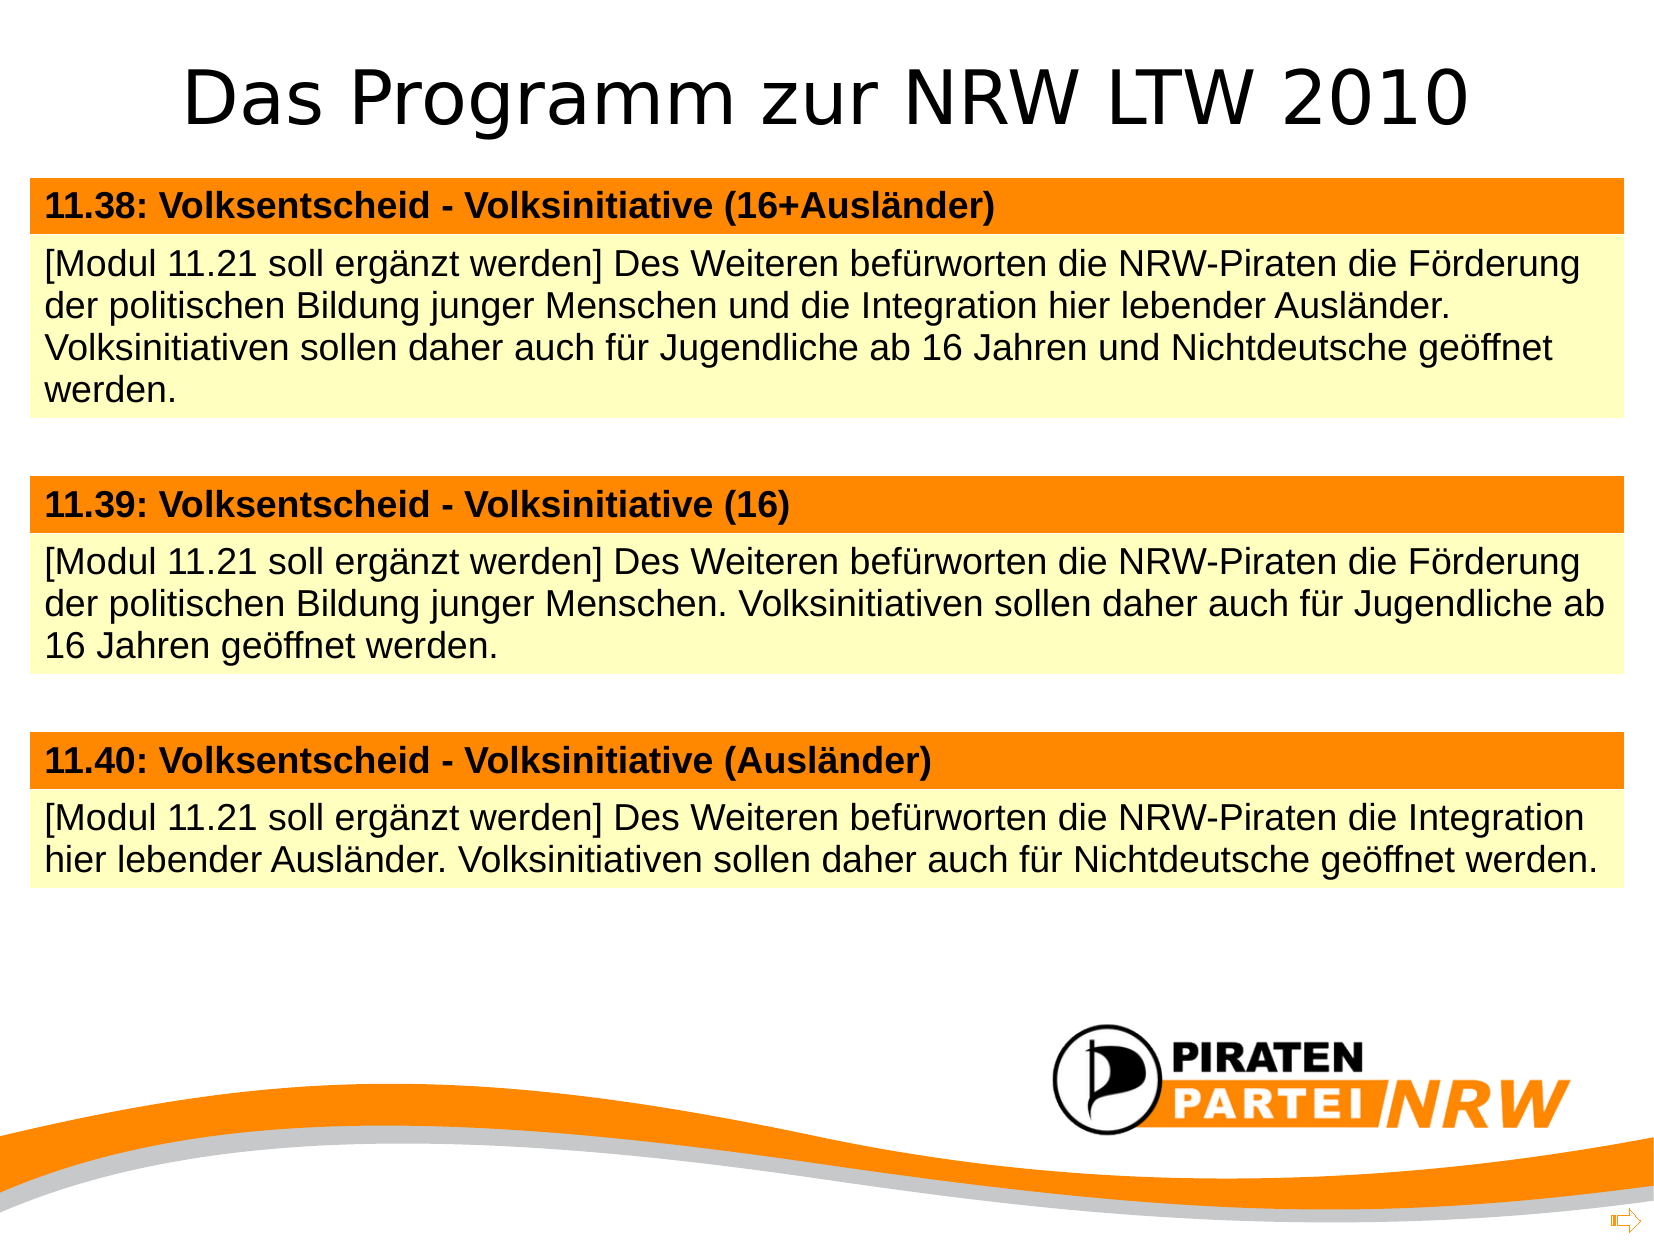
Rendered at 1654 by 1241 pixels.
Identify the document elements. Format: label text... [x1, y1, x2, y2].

table_cell 11.40: Volksentscheid - Volksinitiative (Ausländer) [30, 732, 1624, 789]
table_cell [30, 675, 1624, 731]
title Das Programm zur NRW LTW 2010 [82, 54, 1571, 143]
table_cell [Modul 11.21 soll ergänzt werden] Des Weiteren befürworten die NRW-Piraten die Förderung der politischen Bildung junger Menschen. Volksinitiativen sollen daher auch für Jugendliche ab 16 Jahren geöffnet werden. [30, 534, 1624, 674]
table_header 11.38: Volksentscheid - Volksinitiative (16+Ausländer) [30, 178, 1624, 234]
table_cell [30, 419, 1624, 475]
table_cell [Modul 11.21 soll ergänzt werden] Des Weiteren befürworten die NRW-Piraten die Integration hier lebender Ausländer. Volksinitiativen sollen daher auch für Nichtdeutsche geöffnet werden. [30, 790, 1624, 888]
table_cell [Modul 11.21 soll ergänzt werden] Des Weiteren befürworten die NRW-Piraten die Förderung der politischen Bildung junger Menschen und die Integration hier lebender Ausländer. Volksinitiativen sollen daher auch für Jugendliche ab 16 Jahren und Nichtdeutsche geöffnet werden. [30, 235, 1624, 418]
table_cell 11.39: Volksentscheid - Volksinitiative (16) [30, 476, 1624, 533]
picture [1045, 1021, 1579, 1140]
